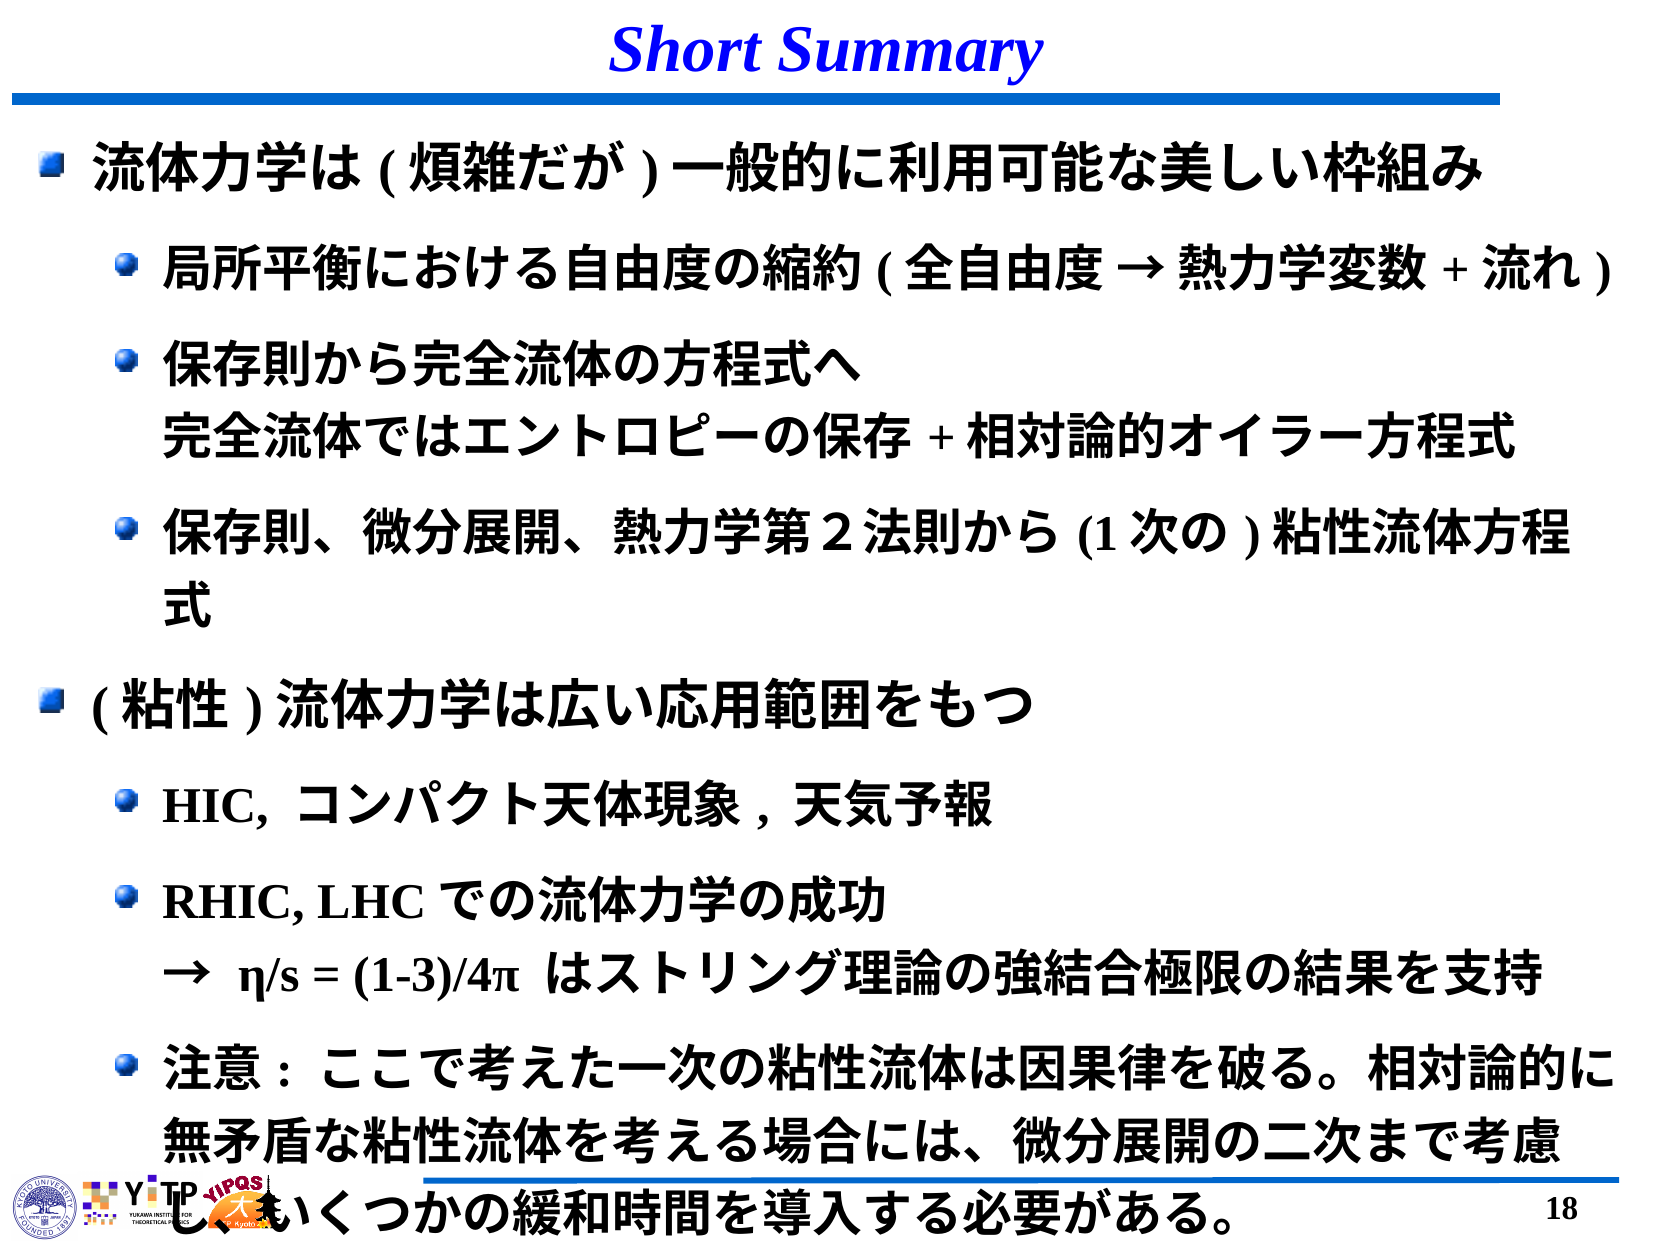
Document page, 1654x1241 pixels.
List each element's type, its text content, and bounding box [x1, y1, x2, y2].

list 流体力学は(煩雑だが)一般的に利用可能な美しい枠組み 局所平衡における自由度の縮約(全自由度 → 熱力学変数+流れ) 保存則から完全流体の方程式へ 完全流体ではエントロピーの保存+相対論的オイラー方程式 保存則、微分展開、熱力学第２法則から(1次の)粘性流体方程式 (粘性)流体力学は広い応用範囲をもつ HIC, コンパクト天体現象, 天気予報 RHIC, LHCでの流体力学の成功 → η/s = (1-3)/4π はストリング理論の強結合極限の結果を支持 注意: ここで考えた一次の粘性流体は因果律を破る。相対論的に無矛盾な粘性流体を考える場合には、微分展開の二次まで考慮し、いくつかの緩和時間を導入する必要がある。 [20, 124, 1621, 1137]
picture [11, 1170, 281, 1241]
title Short Summary [0, 0, 1654, 99]
